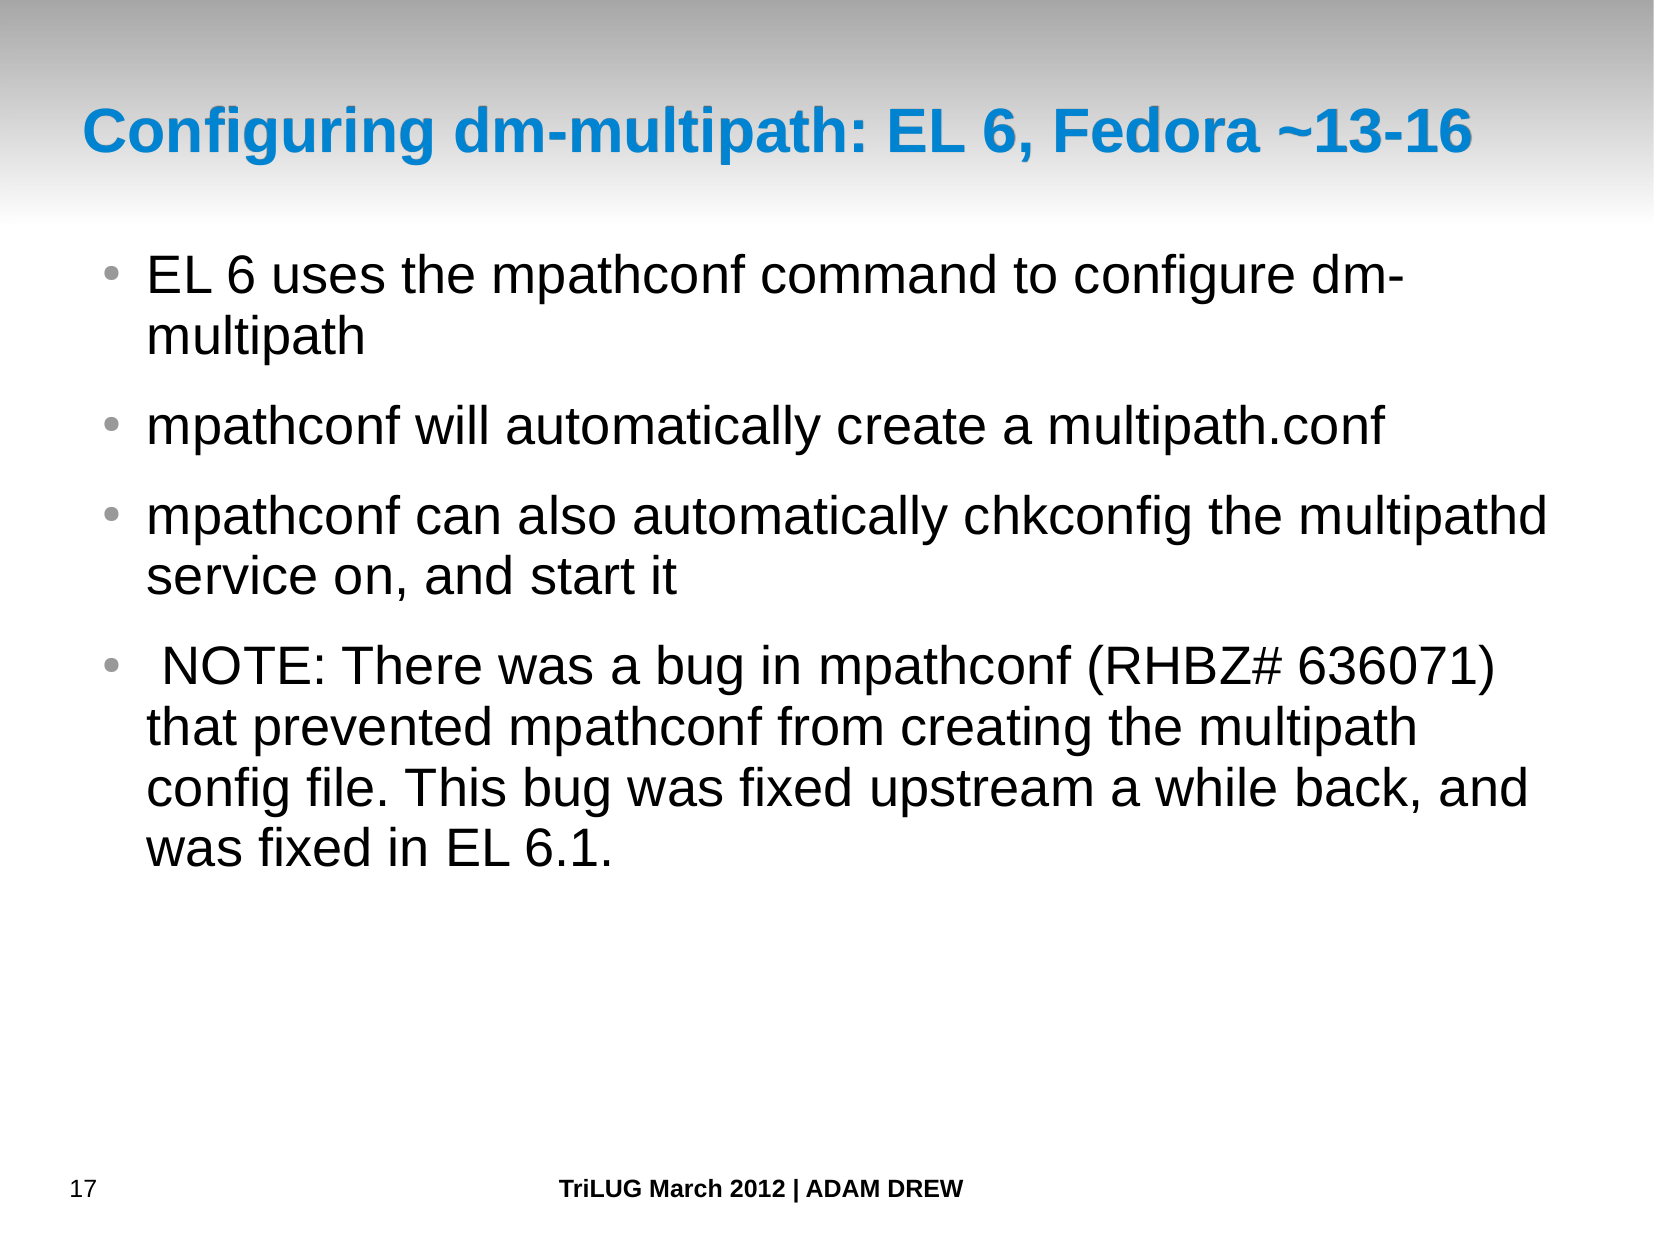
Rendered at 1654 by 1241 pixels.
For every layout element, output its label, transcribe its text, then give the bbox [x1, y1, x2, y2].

picture [0, 0, 1654, 225]
title Configuring dm-multipath: EL 6, Fedora ~13-16 [82, 37, 1571, 226]
list EL 6 uses the mpathconf command to configure dm-multipath mpathconf will automatically create a multipath.conf mpathconf can also automatically chkconfig the multipathd service on, and start it NOTE: There was a bug in mpathconf (RHBZ# 636071) that prevented mpathconf from creating the multipath config file. This bug was fixed upstream a while back, and was fixed in EL 6.1. [86, 244, 1576, 1039]
